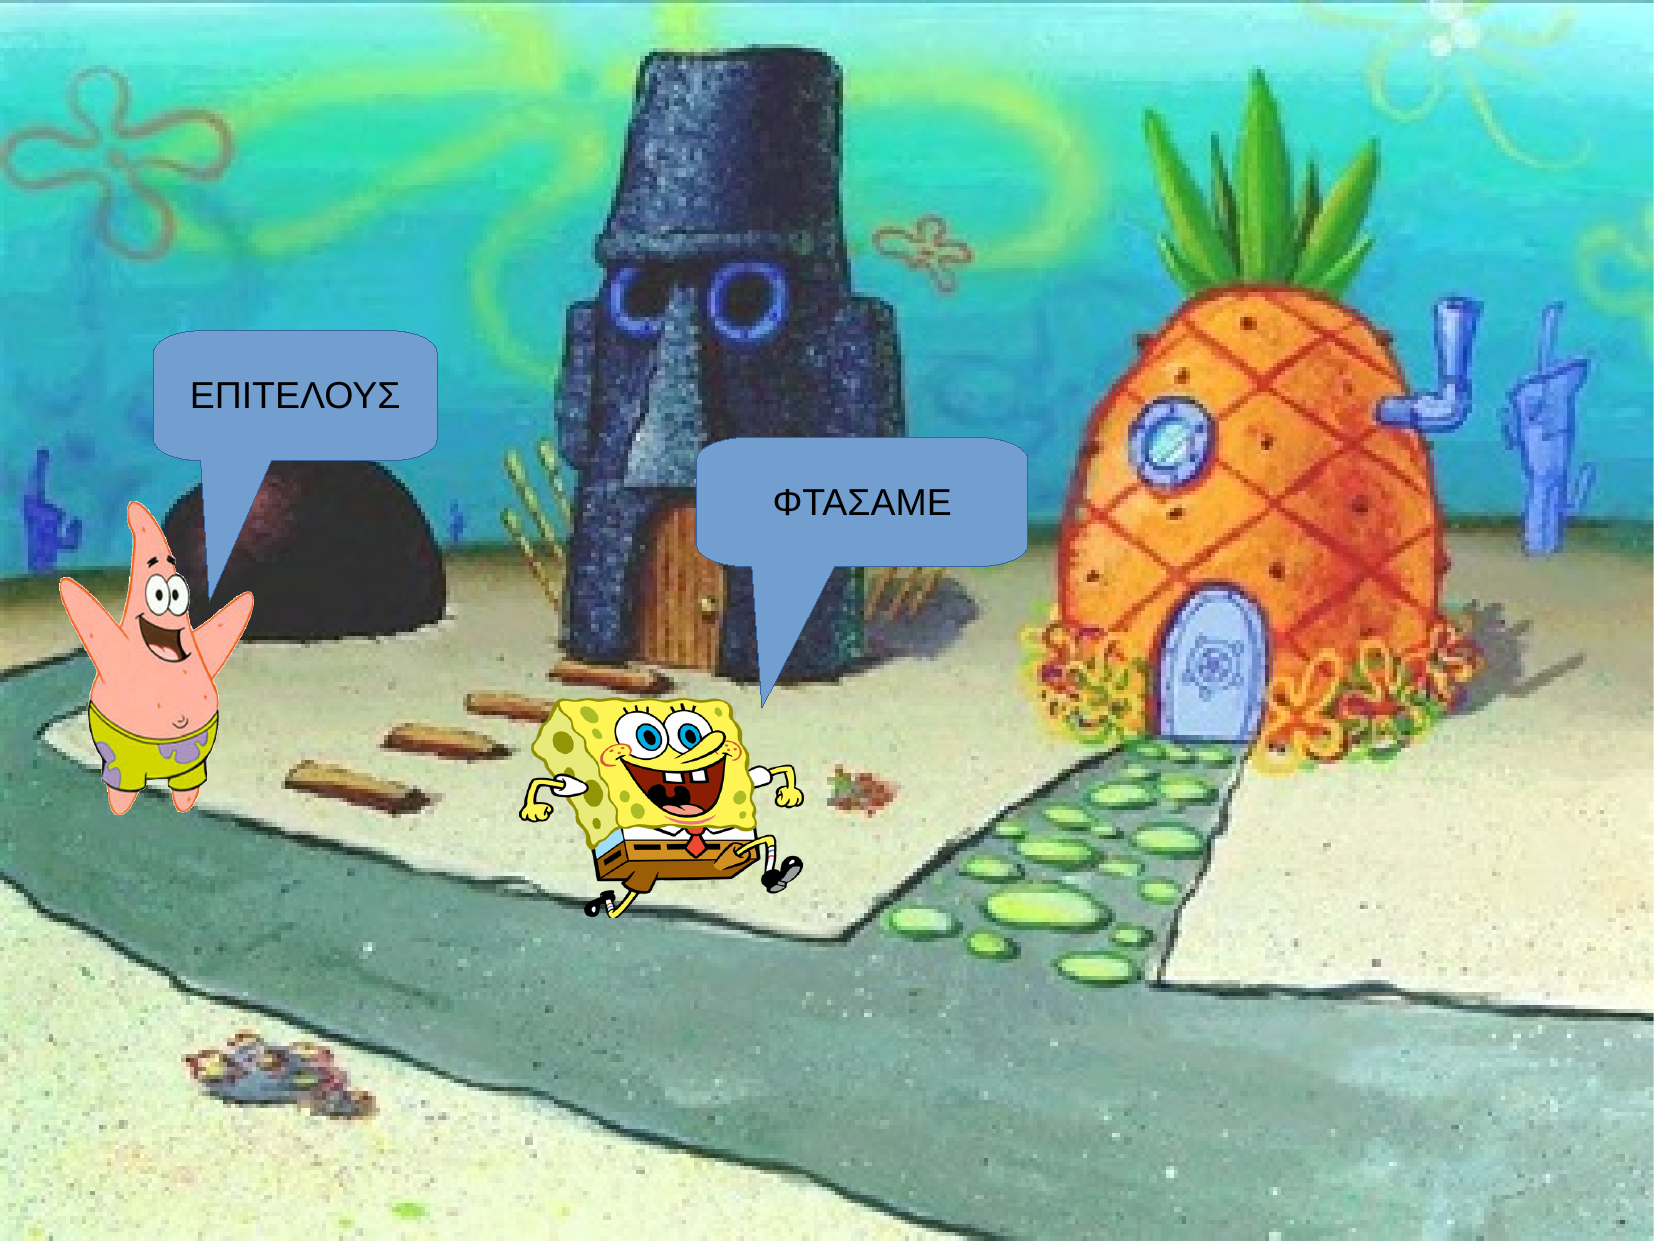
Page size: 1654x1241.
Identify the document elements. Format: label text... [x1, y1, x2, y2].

text_box ΦΤΑΣΑΜΕ [696, 437, 1028, 708]
picture [0, 0, 1654, 1241]
text_box ΕΠΙΤΕΛΟΥΣ [153, 330, 438, 602]
